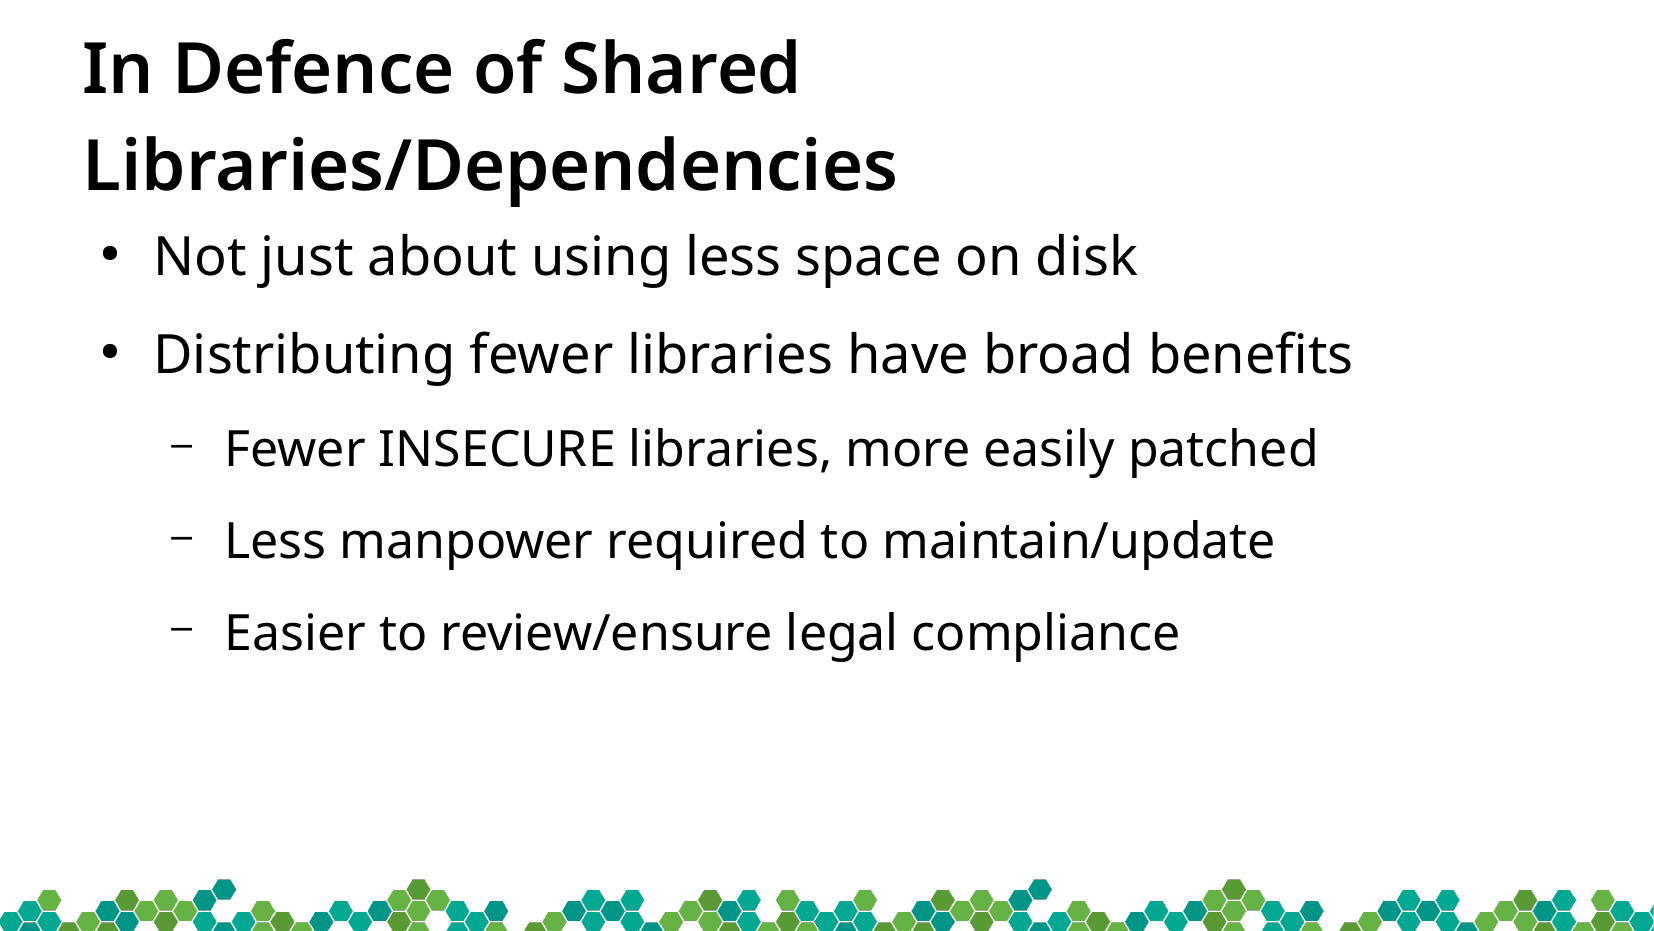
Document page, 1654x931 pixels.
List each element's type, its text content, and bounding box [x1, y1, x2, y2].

title In Defence of Shared Libraries/Dependencies [82, 37, 1571, 193]
list Not just about using less space on disk Distributing fewer libraries have broad benefits Fewer INSECURE libraries, more easily patched Less manpower required to maintain/update Easier to review/ensure legal compliance [82, 217, 1571, 830]
picture [0, 871, 1654, 931]
